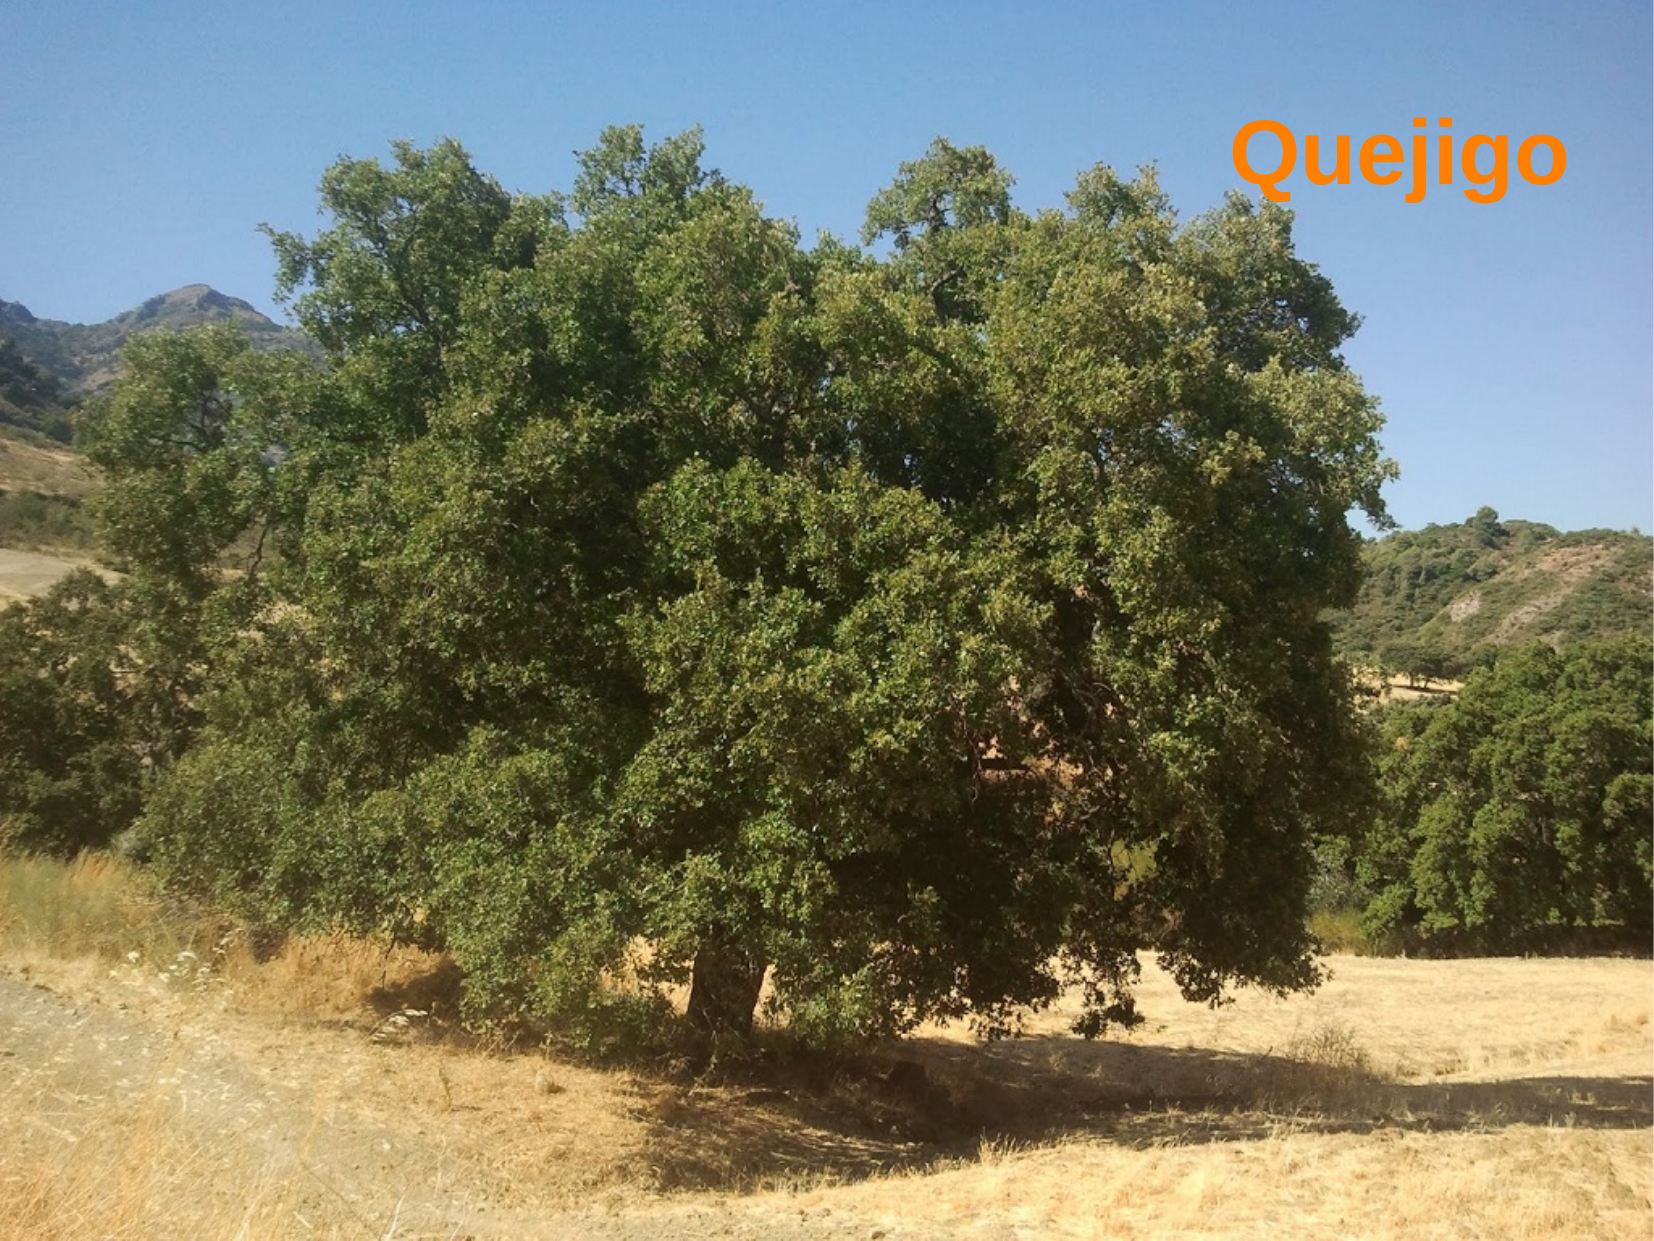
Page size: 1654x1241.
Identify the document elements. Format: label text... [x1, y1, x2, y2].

title Quejigo [82, 49, 1571, 257]
picture [0, 0, 1654, 1241]
